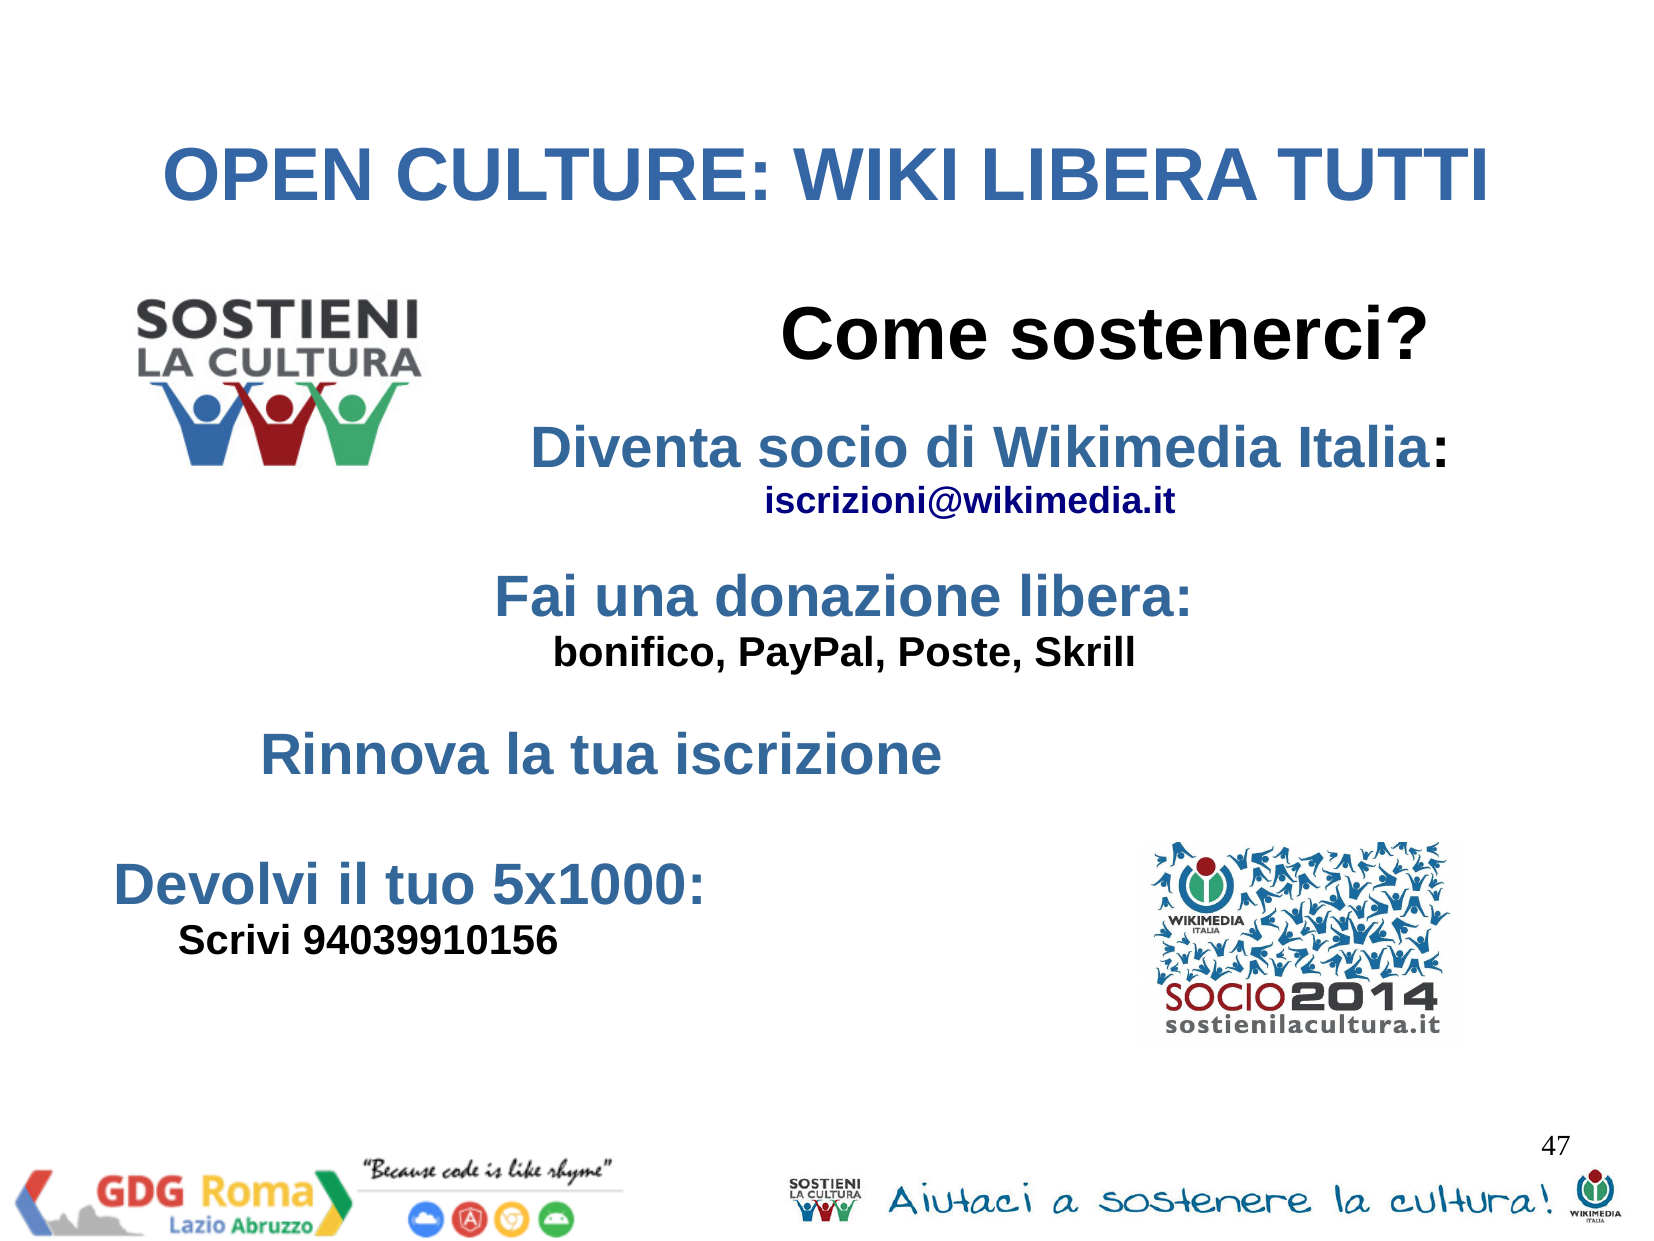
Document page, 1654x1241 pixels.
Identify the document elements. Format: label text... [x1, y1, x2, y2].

title OPEN CULTURE: WIKI LIBERA TUTTI [11, 17, 1642, 249]
picture [1140, 842, 1461, 1049]
text_box Diventa socio di Wikimedia Italia: iscrizioni@wikimedia.it Fai una donazione libera: bonifico, PayPal, Poste, Skrill Rinnova la tua iscrizione Devolvi il tuo 5x1000: Scrivi 94039910156 [82, 407, 1607, 1099]
picture [11, 1155, 626, 1241]
picture [772, 1163, 1648, 1233]
picture [129, 285, 430, 484]
text_box Come sostenerci? [675, 284, 1621, 408]
